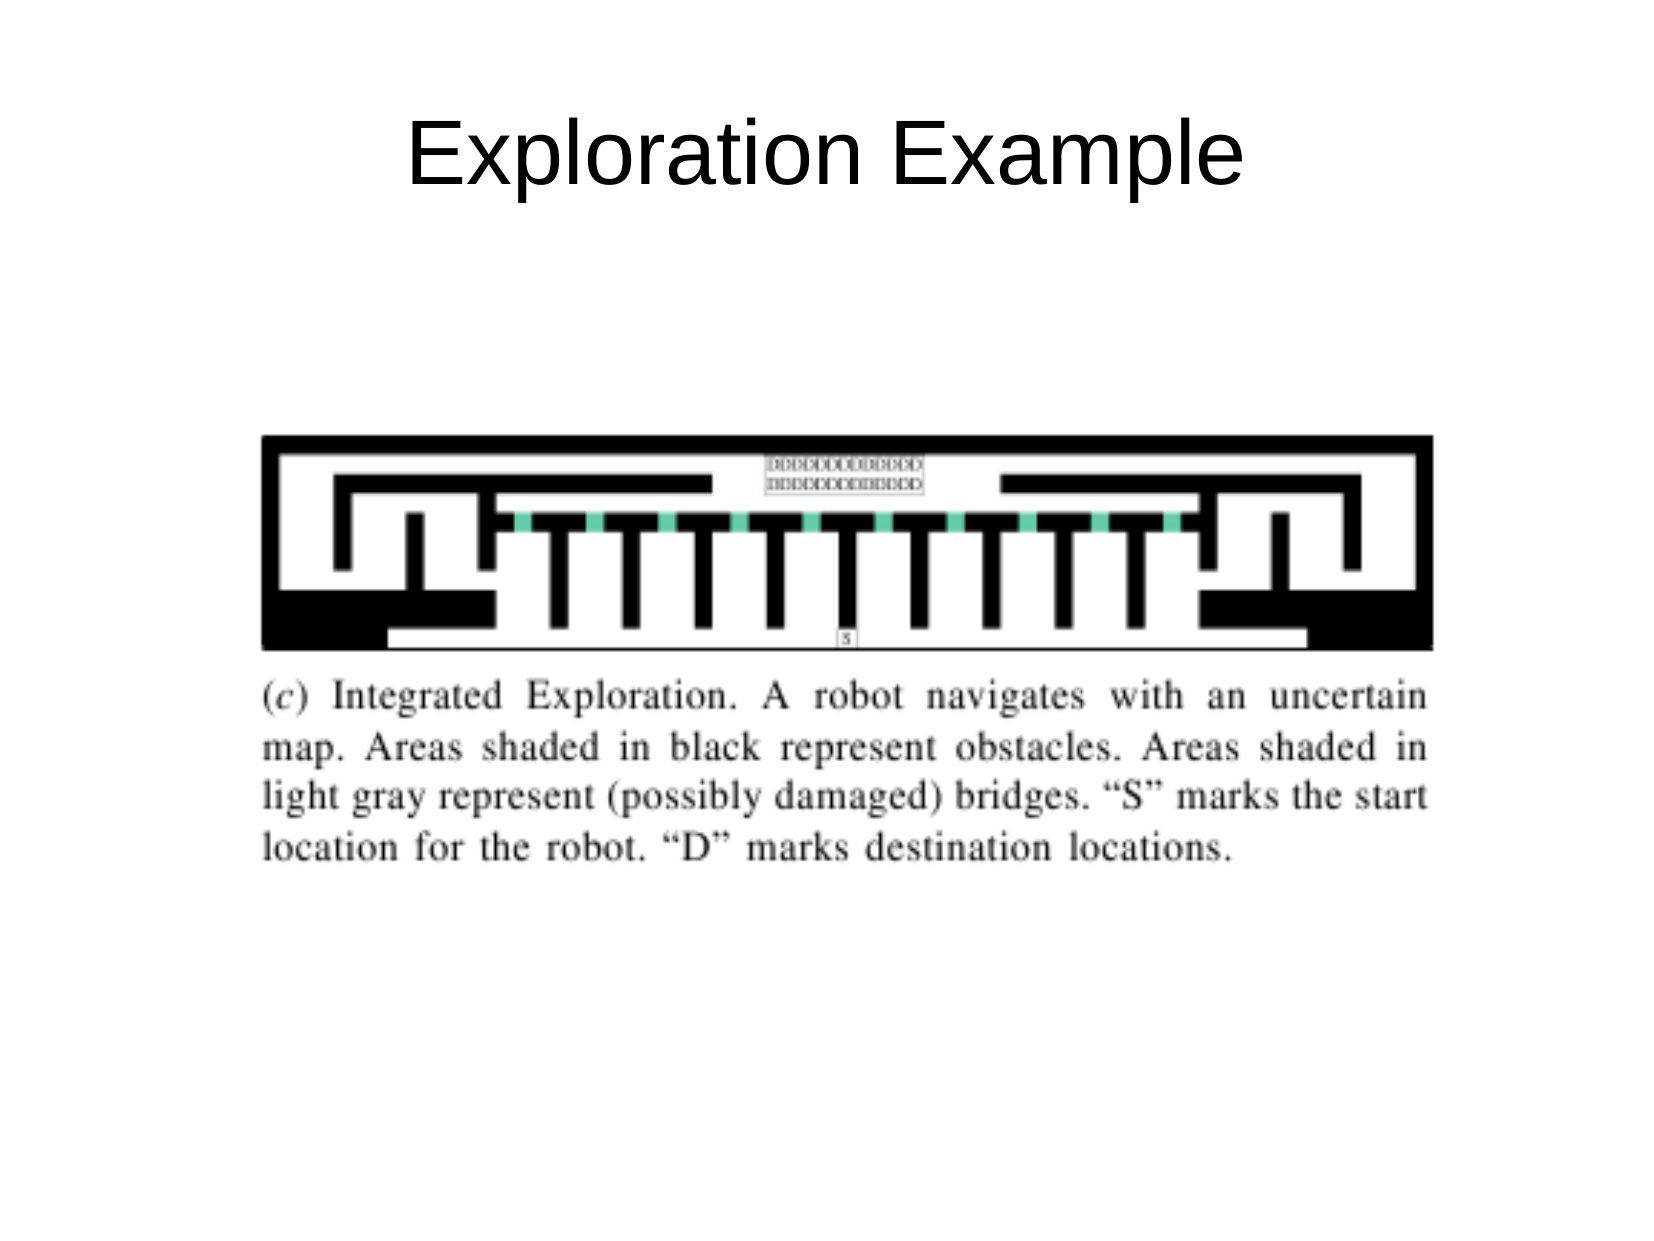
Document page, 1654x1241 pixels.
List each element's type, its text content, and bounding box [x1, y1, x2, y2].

title Exploration Example [82, 56, 1571, 250]
picture [225, 412, 1460, 916]
